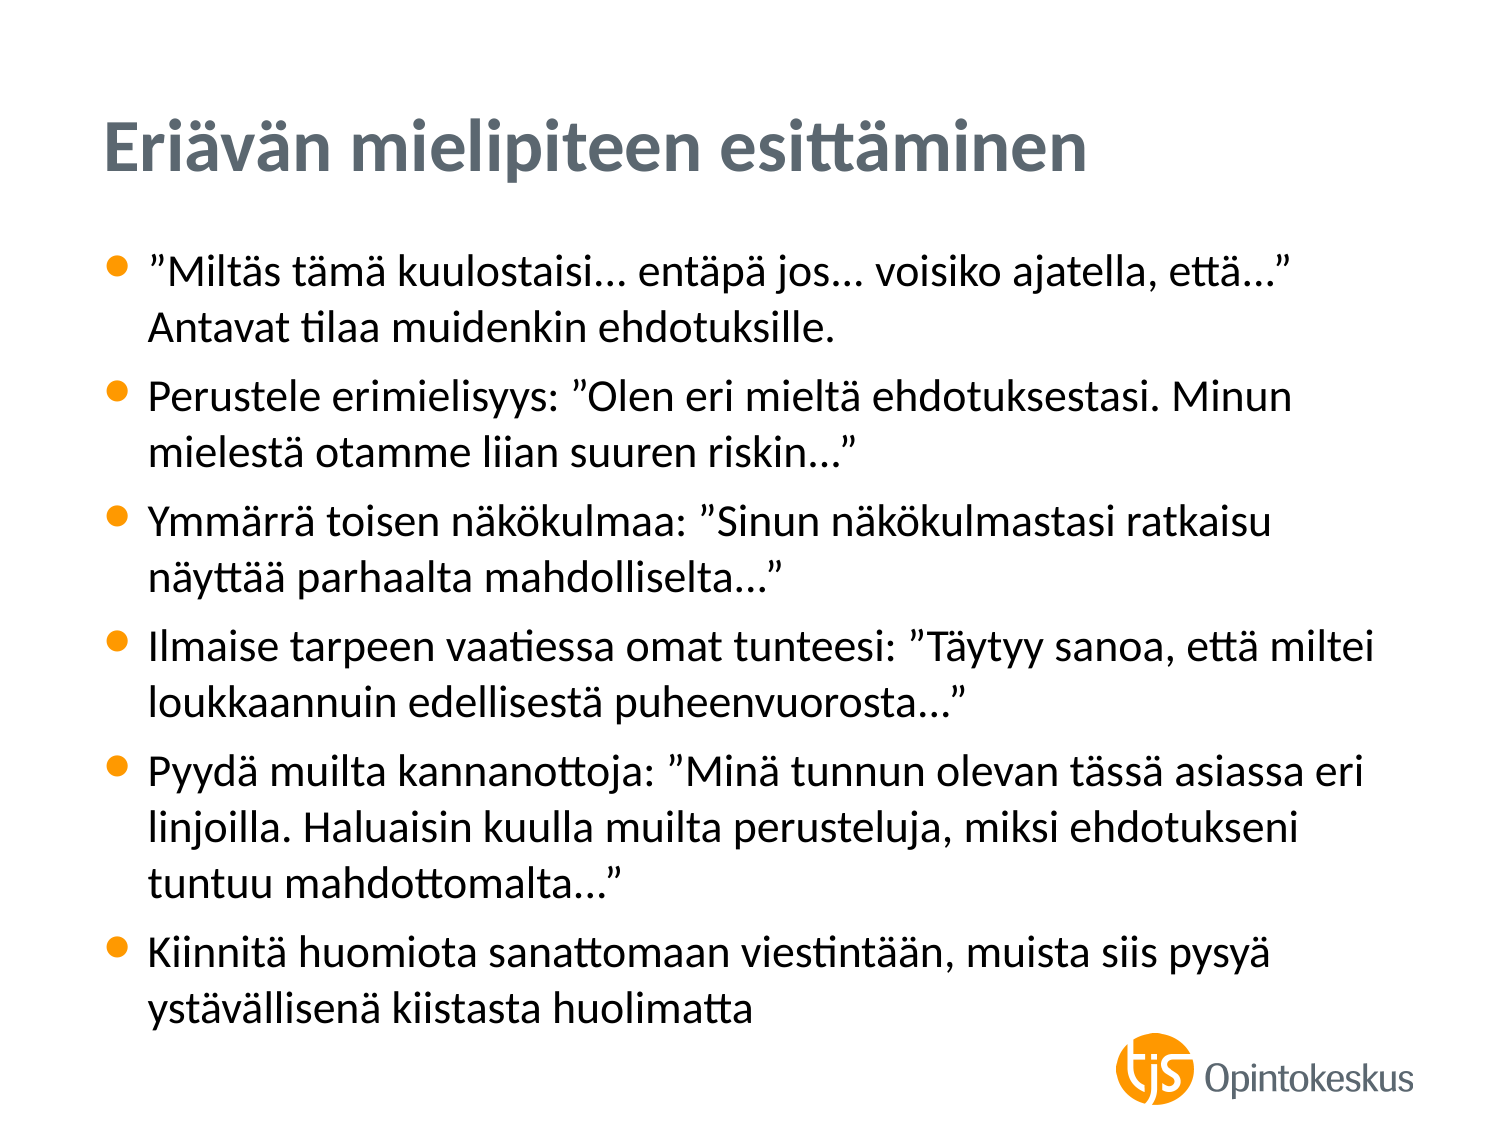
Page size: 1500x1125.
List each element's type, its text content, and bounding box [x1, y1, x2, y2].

list ”Miltäs tämä kuulostaisi... entäpä jos... voisiko ajatella, että...” Antavat tilaa muidenkin ehdotuksille. Perustele erimielisyys: ”Olen eri mieltä ehdotuksestasi. Minun mielestä otamme liian suuren riskin...” Ymmärrä toisen näkökulmaa: ”Sinun näkökulmastasi ratkaisu näyttää parhaalta mahdolliselta...” Ilmaise tarpeen vaatiessa omat tunteesi: ”Täytyy sanoa, että miltei loukkaannuin edellisestä puheenvuorosta...” Pyydä muilta kannanottoja: ”Minä tunnun olevan tässä asiassa eri linjoilla. Haluaisin kuulla muilta perusteluja, miksi ehdotukseni tuntuu mahdottomalta...” Kiinnitä huomiota sanattomaan viestintään, muista siis pysyä ystävällisenä kiistasta huolimatta [88, 266, 1412, 1064]
picture [1116, 1033, 1413, 1105]
title Eriävän mielipiteen esittäminen [88, 88, 1412, 266]
